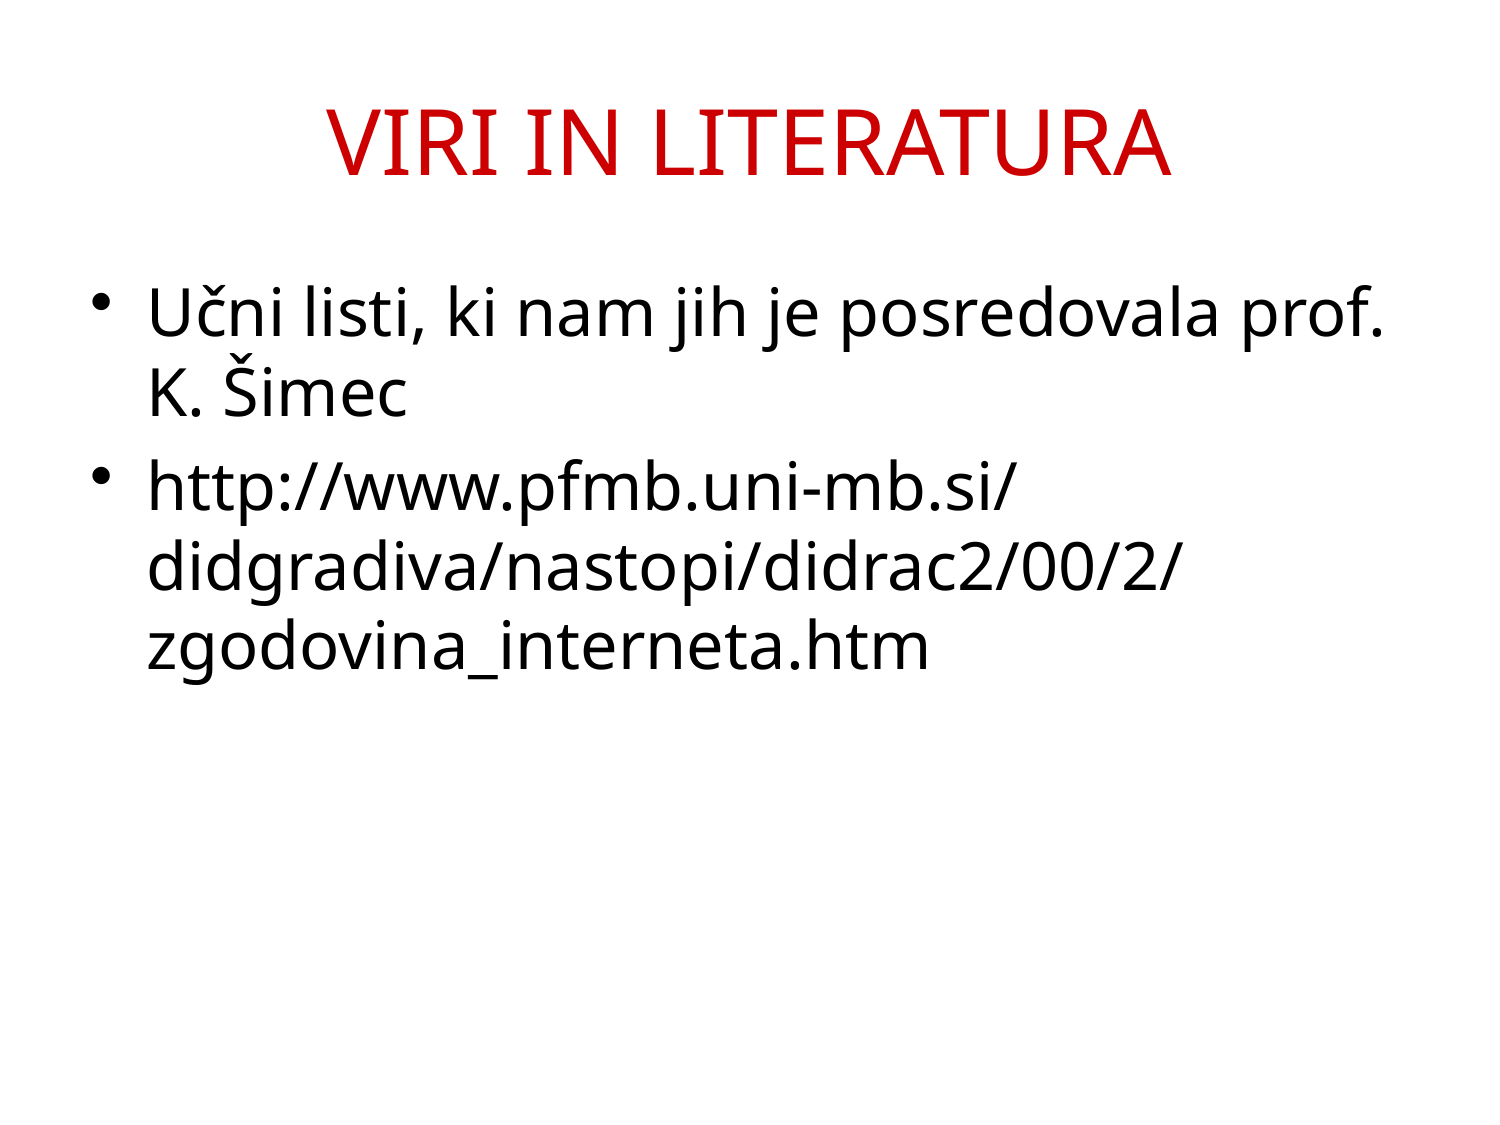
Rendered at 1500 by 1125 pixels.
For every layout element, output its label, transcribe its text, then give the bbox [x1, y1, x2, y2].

title VIRI IN LITERATURA [75, 45, 1425, 233]
list Učni listi, ki nam jih je posredovala prof. K. Šimec http://www.pfmb.uni-mb.si/didgradiva/nastopi/didrac2/00/2/zgodovina_interneta.htm [75, 262, 1425, 1005]
